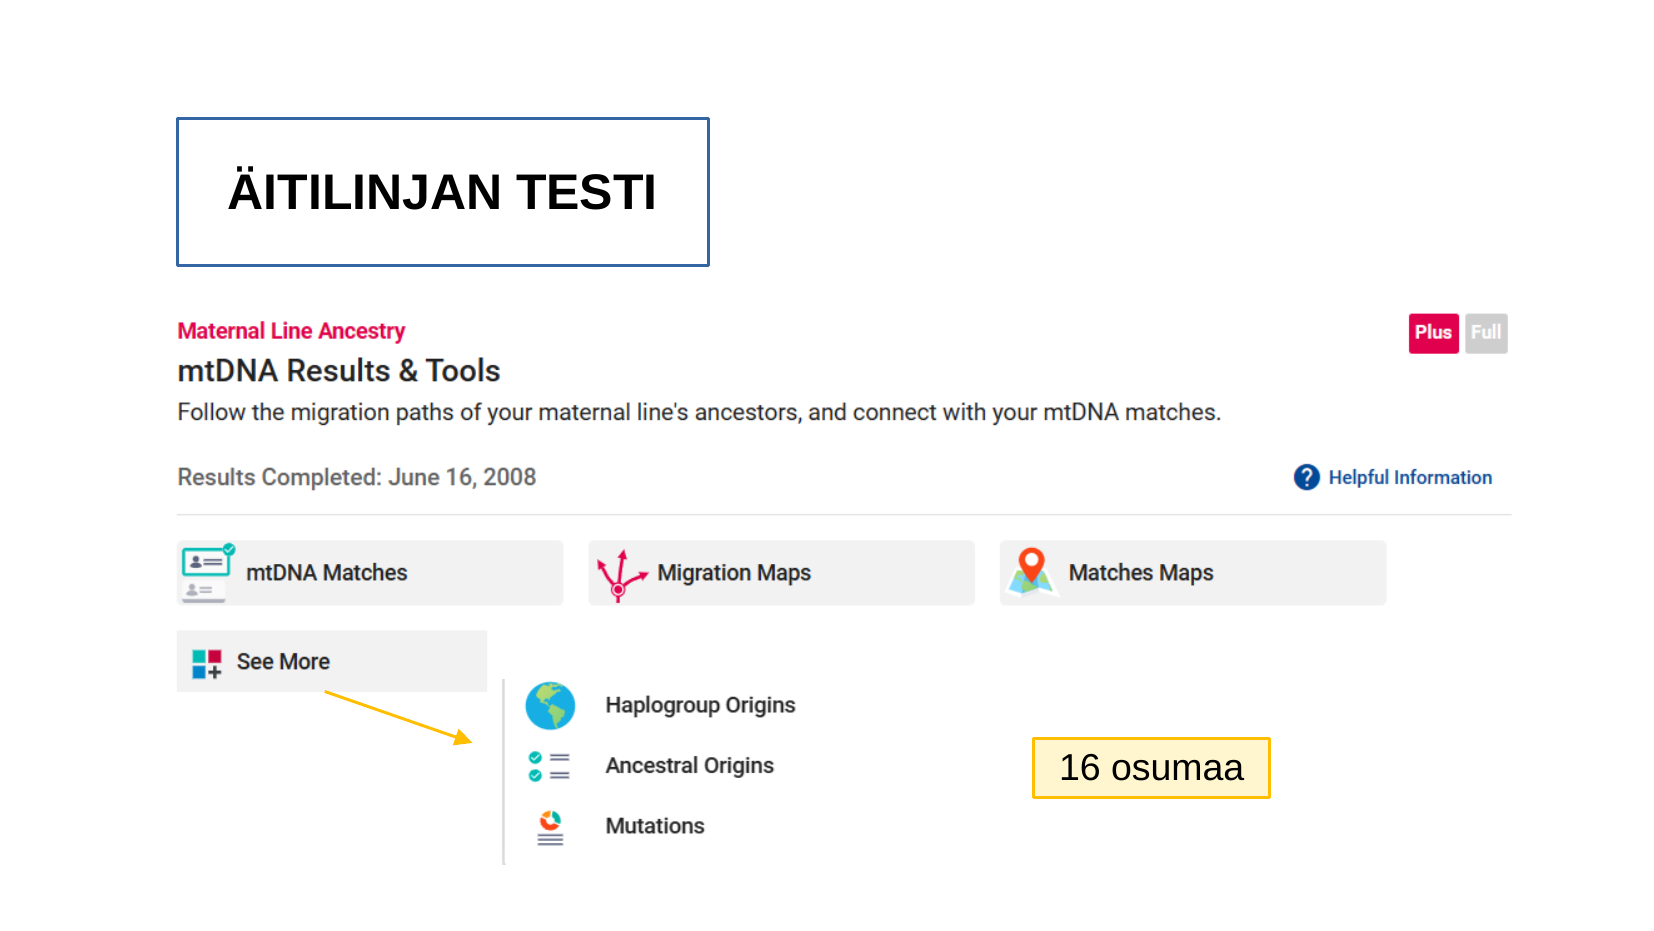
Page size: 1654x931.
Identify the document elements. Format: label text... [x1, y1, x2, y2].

text_box ÄITILINJAN TESTI [177, 118, 709, 266]
picture [147, 295, 1538, 865]
text_box 16 osumaa [1033, 738, 1270, 798]
